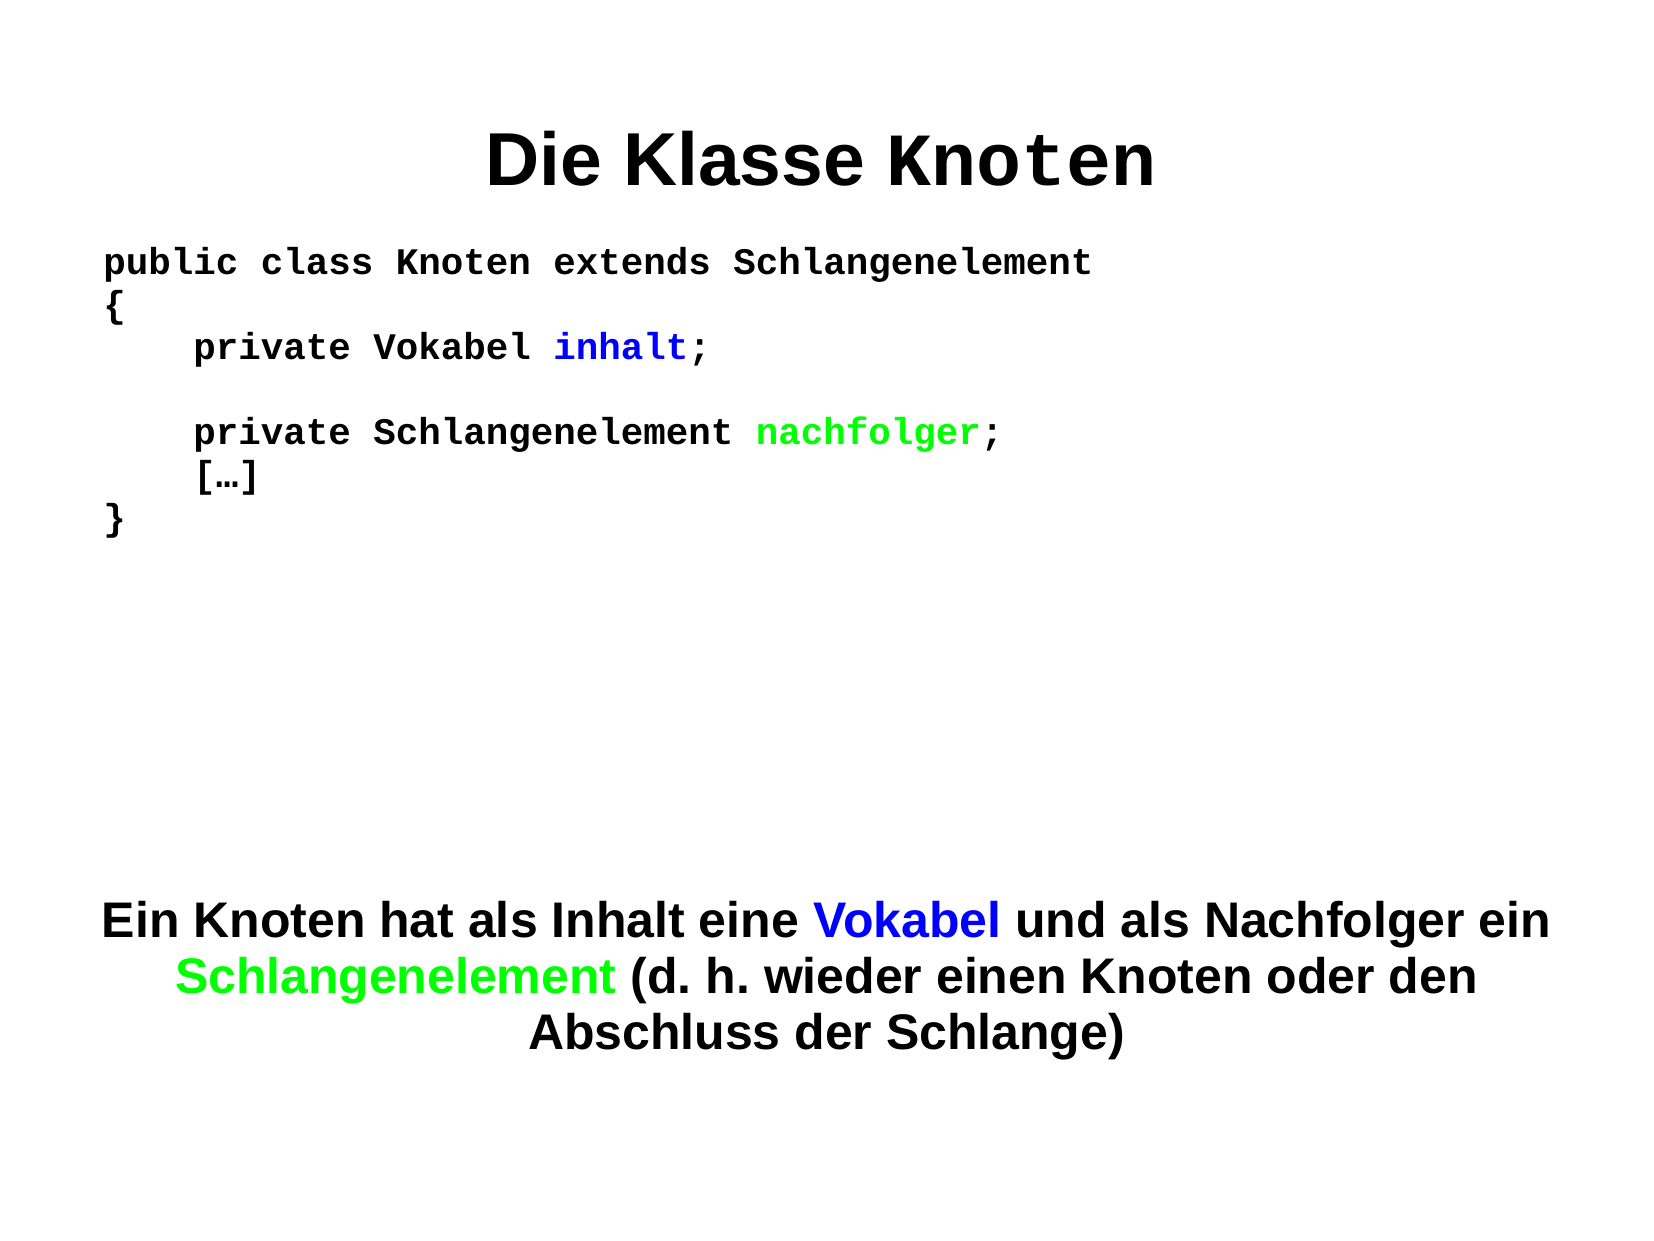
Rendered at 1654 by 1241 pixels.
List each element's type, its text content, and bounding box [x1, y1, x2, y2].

text_box Ein Knoten hat als Inhalt eine Vokabel und als Nachfolger ein Schlangenelement (d. h. wieder einen Knoten oder den Abschluss der Schlange) [59, 885, 1595, 1072]
title Die Klasse Knoten [76, 117, 1565, 208]
text_box public class Knoten extends Schlangenelement { private Vokabel inhalt; private Schlangenelement nachfolger; […] } [88, 236, 1625, 672]
